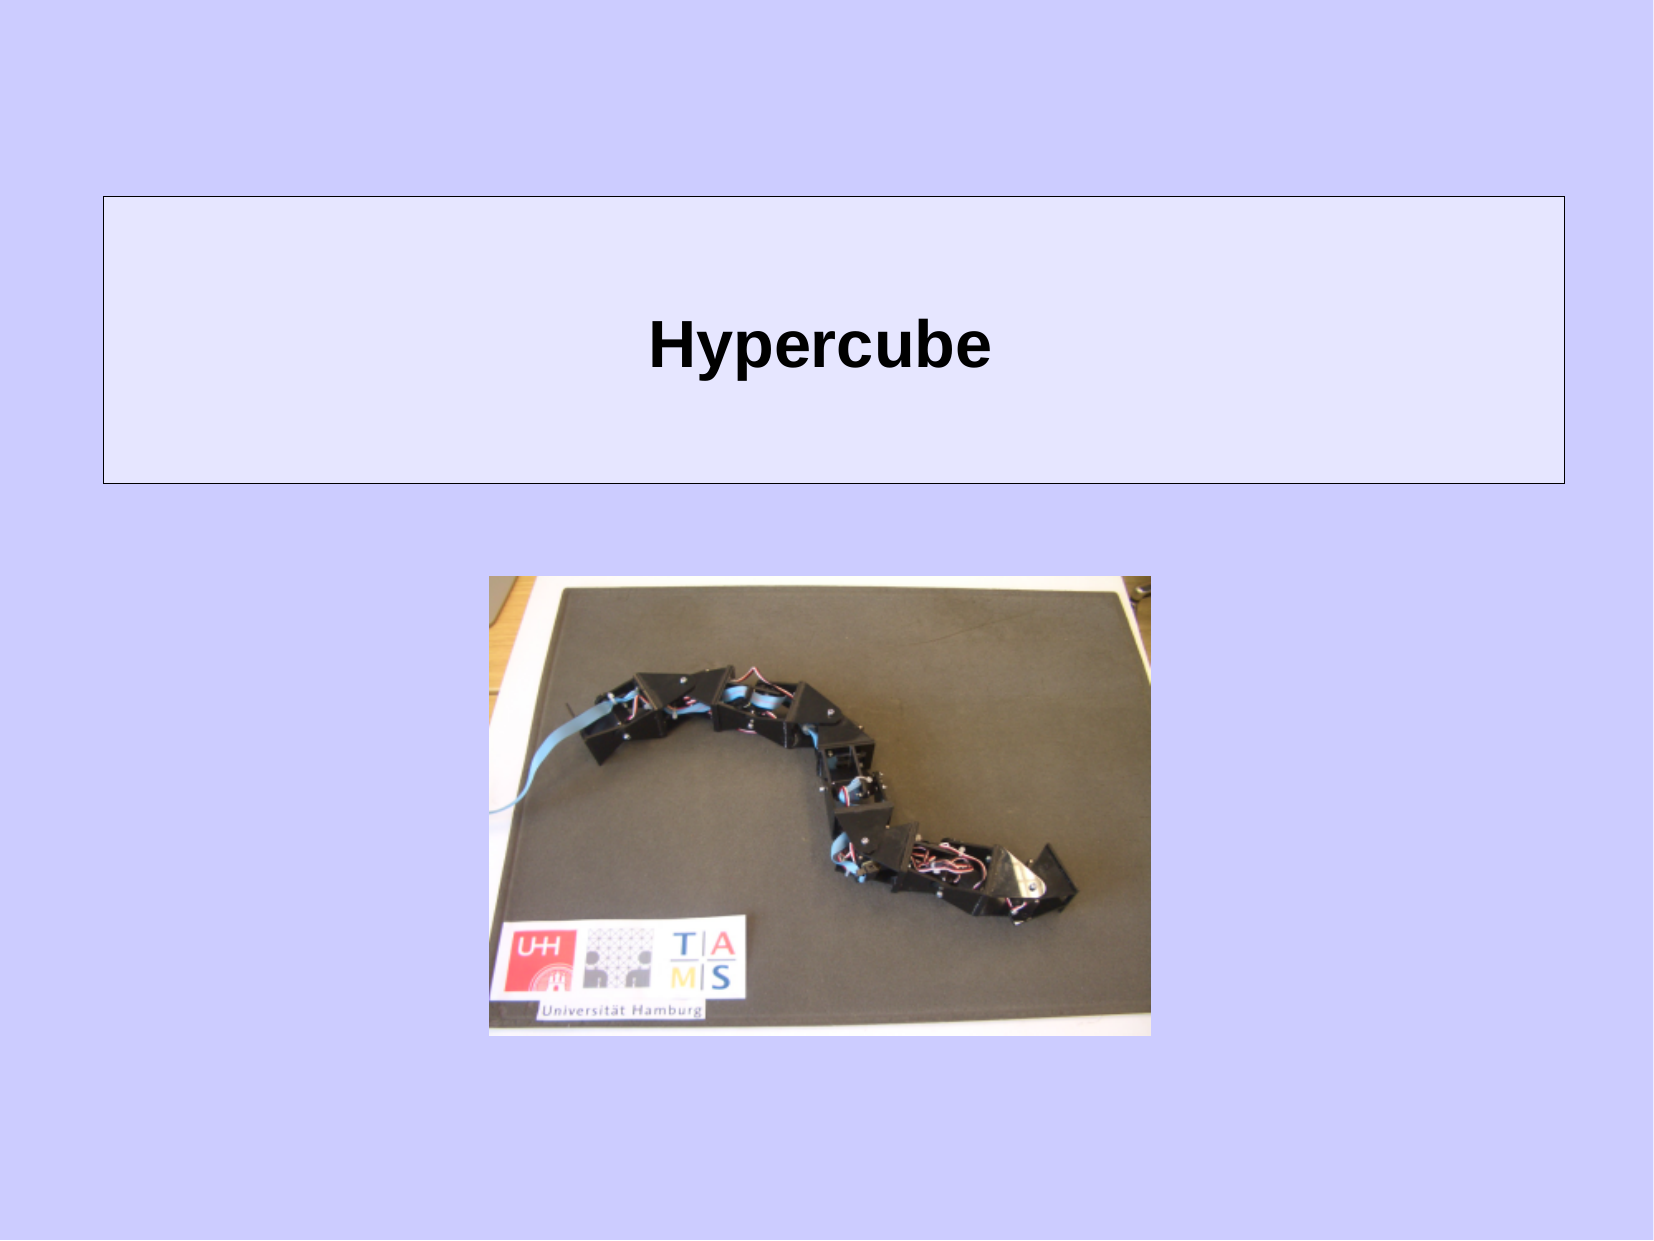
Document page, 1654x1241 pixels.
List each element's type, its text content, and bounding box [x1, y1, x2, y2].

picture [489, 576, 1151, 1036]
text_box [103, 196, 1565, 233]
title Hypercube [63, 233, 1578, 455]
text_box [103, 455, 1565, 484]
